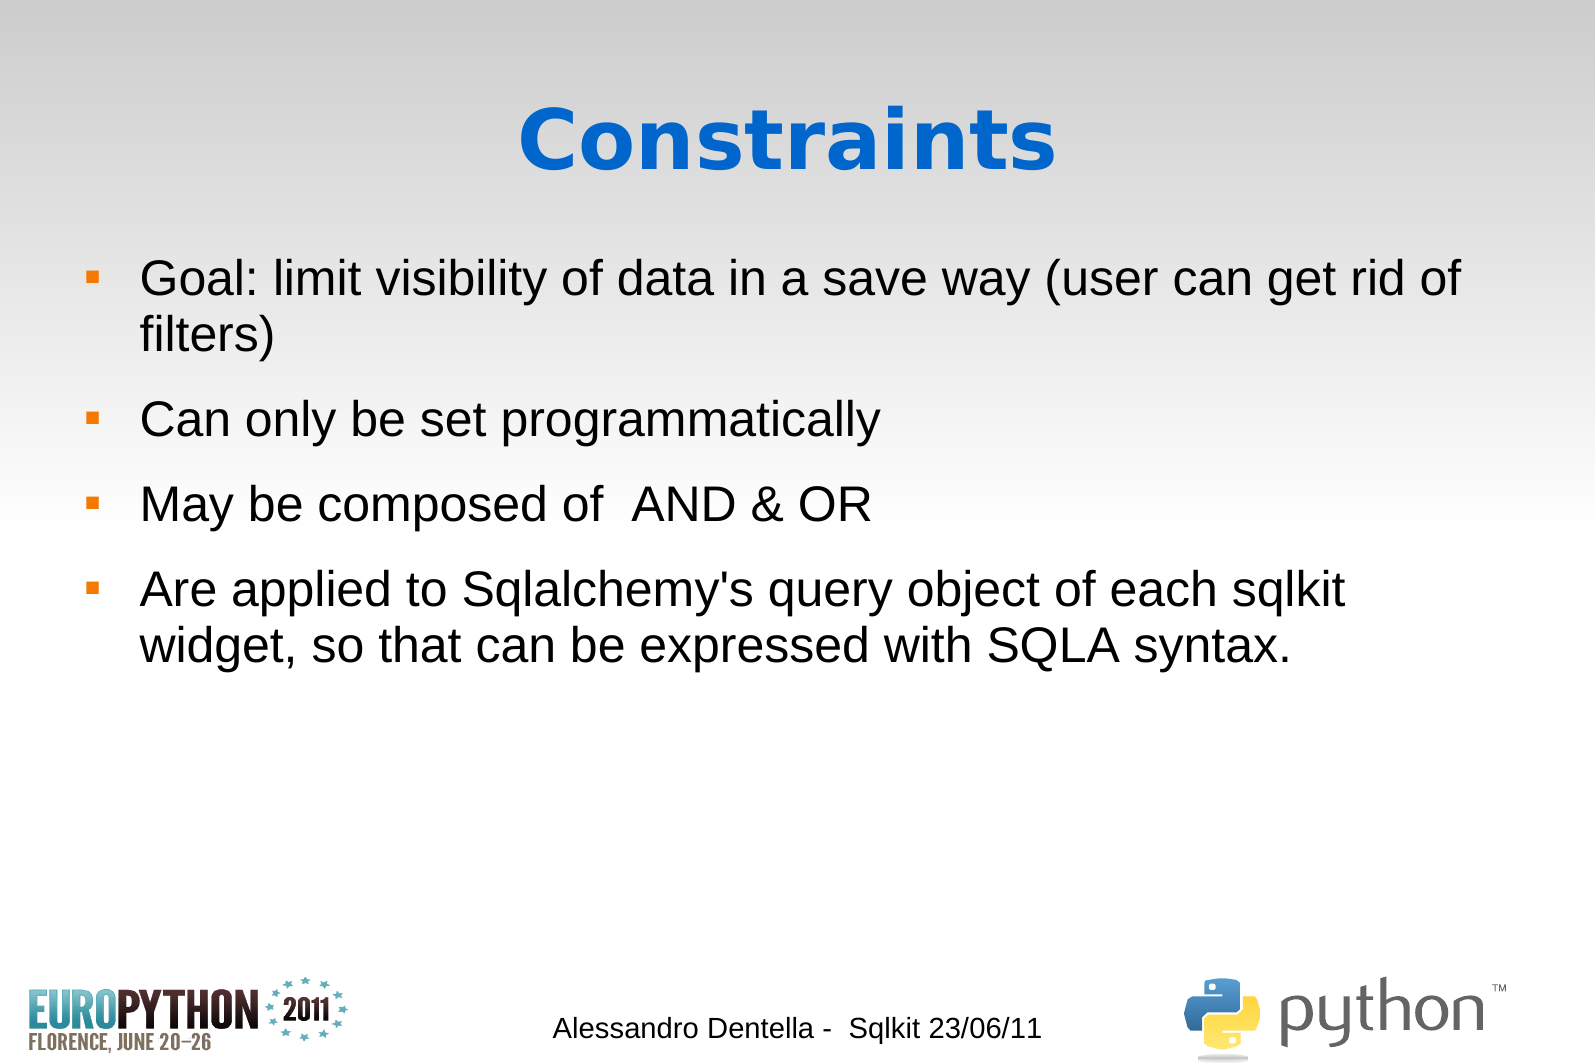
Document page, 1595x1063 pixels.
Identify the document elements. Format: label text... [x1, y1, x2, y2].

list Goal: limit visibility of data in a save way (user can get rid of filters) Can only be set programmatically May be composed of AND & OR Are applied to Sqlalchemy's query object of each sqlkit widget, so that can be expressed with SQLA syntax. [68, 250, 1504, 937]
picture [29, 974, 355, 1058]
title Constraints [70, 59, 1506, 222]
